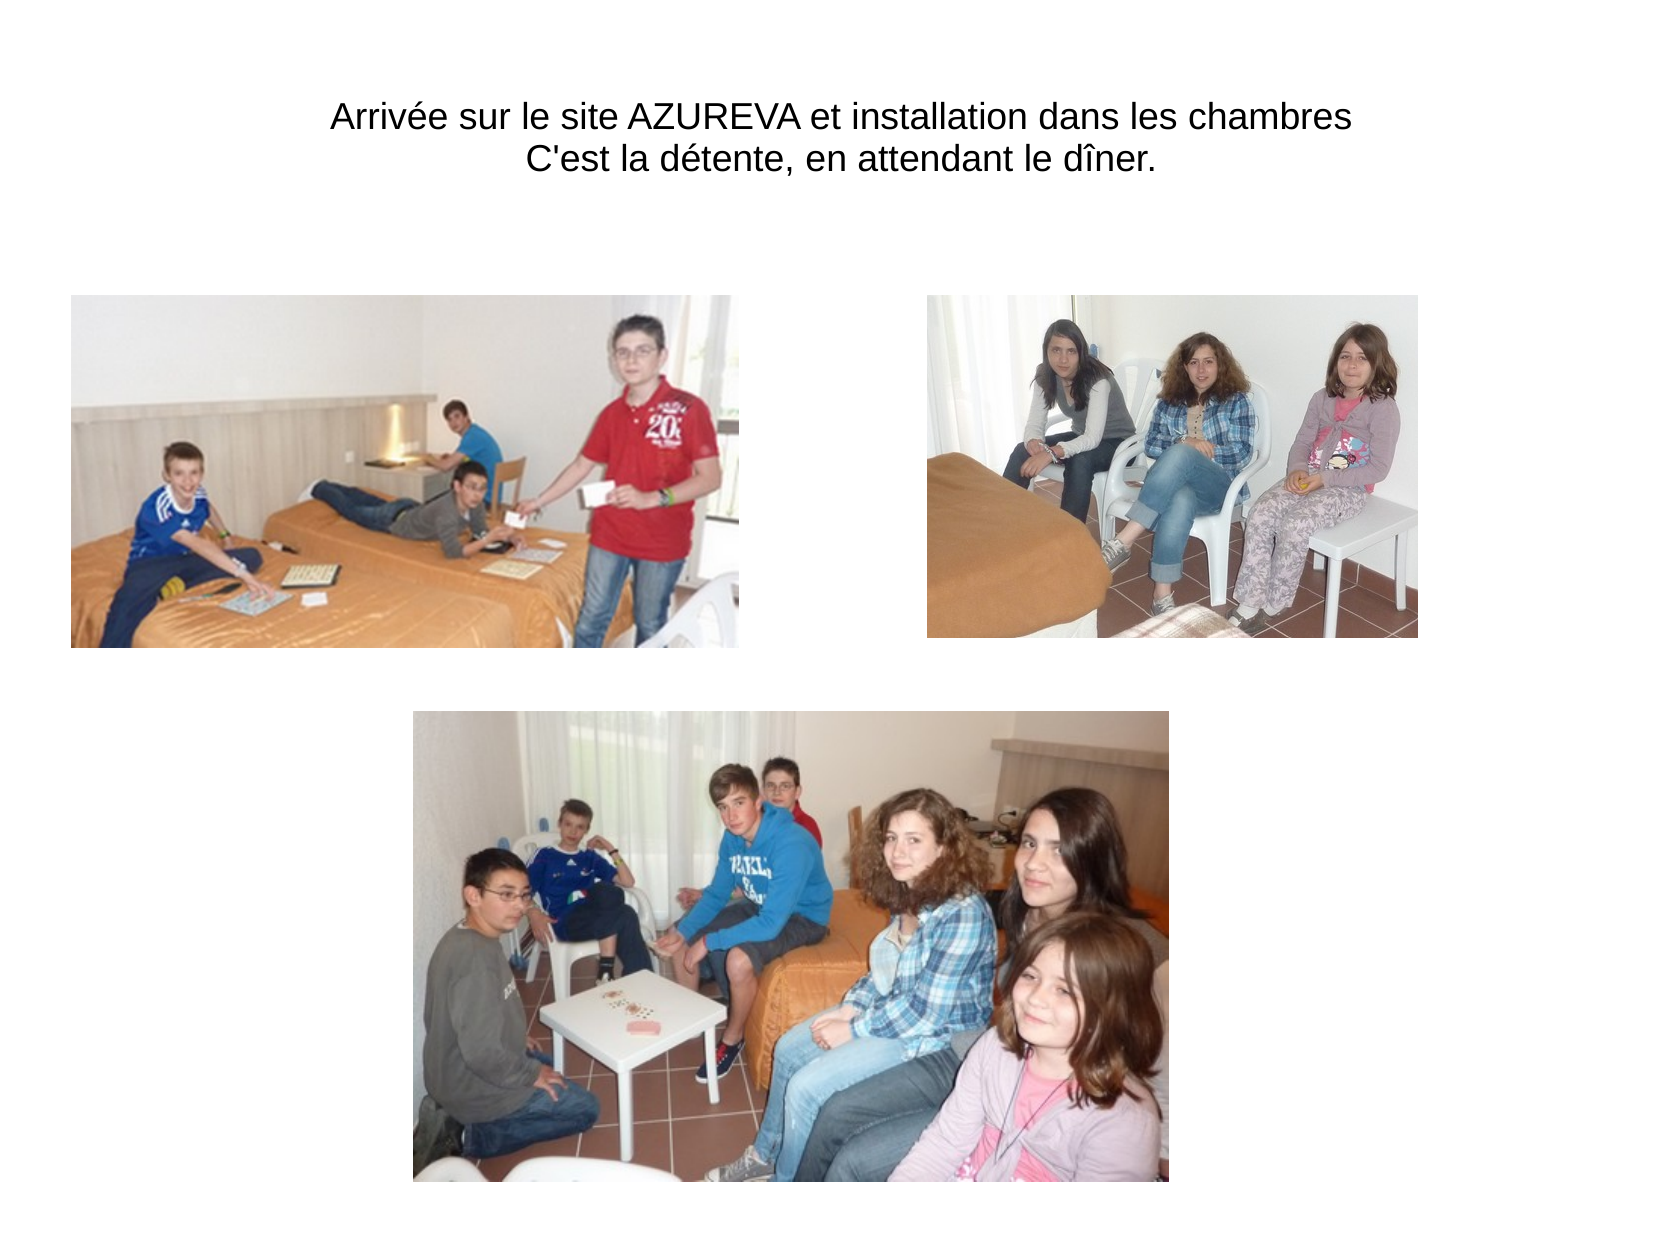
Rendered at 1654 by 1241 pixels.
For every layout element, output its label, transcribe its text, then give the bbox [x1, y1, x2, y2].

text_box Arrivée sur le site AZUREVA et installation dans les chambres C'est la détente, en attendant le dîner. [118, 88, 1565, 188]
picture [927, 295, 1418, 638]
picture [413, 711, 1169, 1182]
picture [71, 295, 739, 648]
